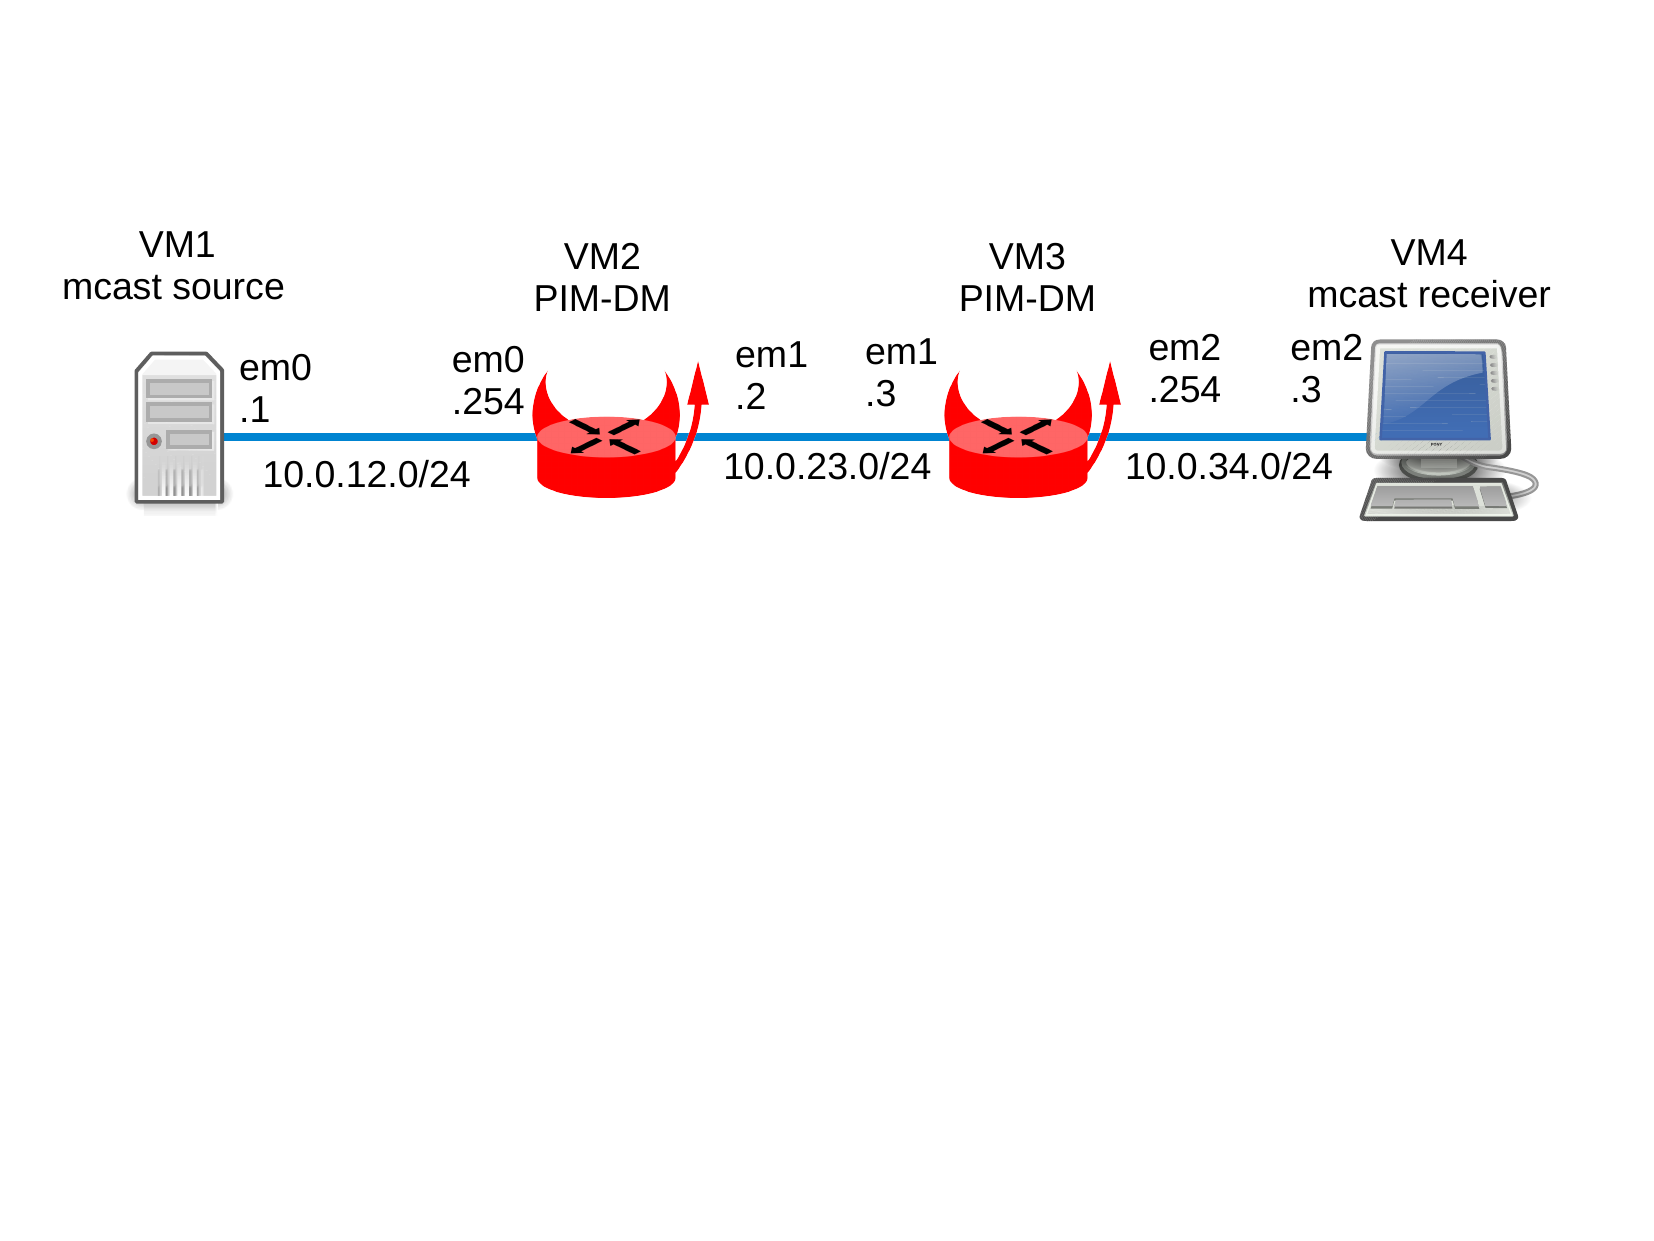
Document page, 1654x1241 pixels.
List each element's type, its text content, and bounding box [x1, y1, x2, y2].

picture [1345, 331, 1548, 530]
text_box VM4 mcast receiver [1287, 224, 1571, 331]
text_box VM2 PIM-DM [507, 228, 697, 327]
text_box em1 .2 [720, 326, 827, 426]
text_box em0 .1 [272, 339, 331, 439]
text_box em2 .254 [1133, 318, 1241, 418]
picture [944, 359, 1121, 498]
text_box 10.0.23.0/24 [708, 438, 969, 508]
text_box em0 .254 [437, 330, 544, 430]
picture [532, 359, 709, 498]
text_box 10.0.12.0/24 [272, 445, 508, 516]
text_box em2 .3 [1275, 318, 1382, 418]
text_box em1 .3 [850, 322, 957, 422]
text_box VM1 mcast source [47, 215, 308, 340]
text_box 10.0.34.0/24 [1110, 438, 1371, 508]
picture [94, 340, 272, 518]
text_box VM3 PIM-DM [933, 228, 1123, 327]
